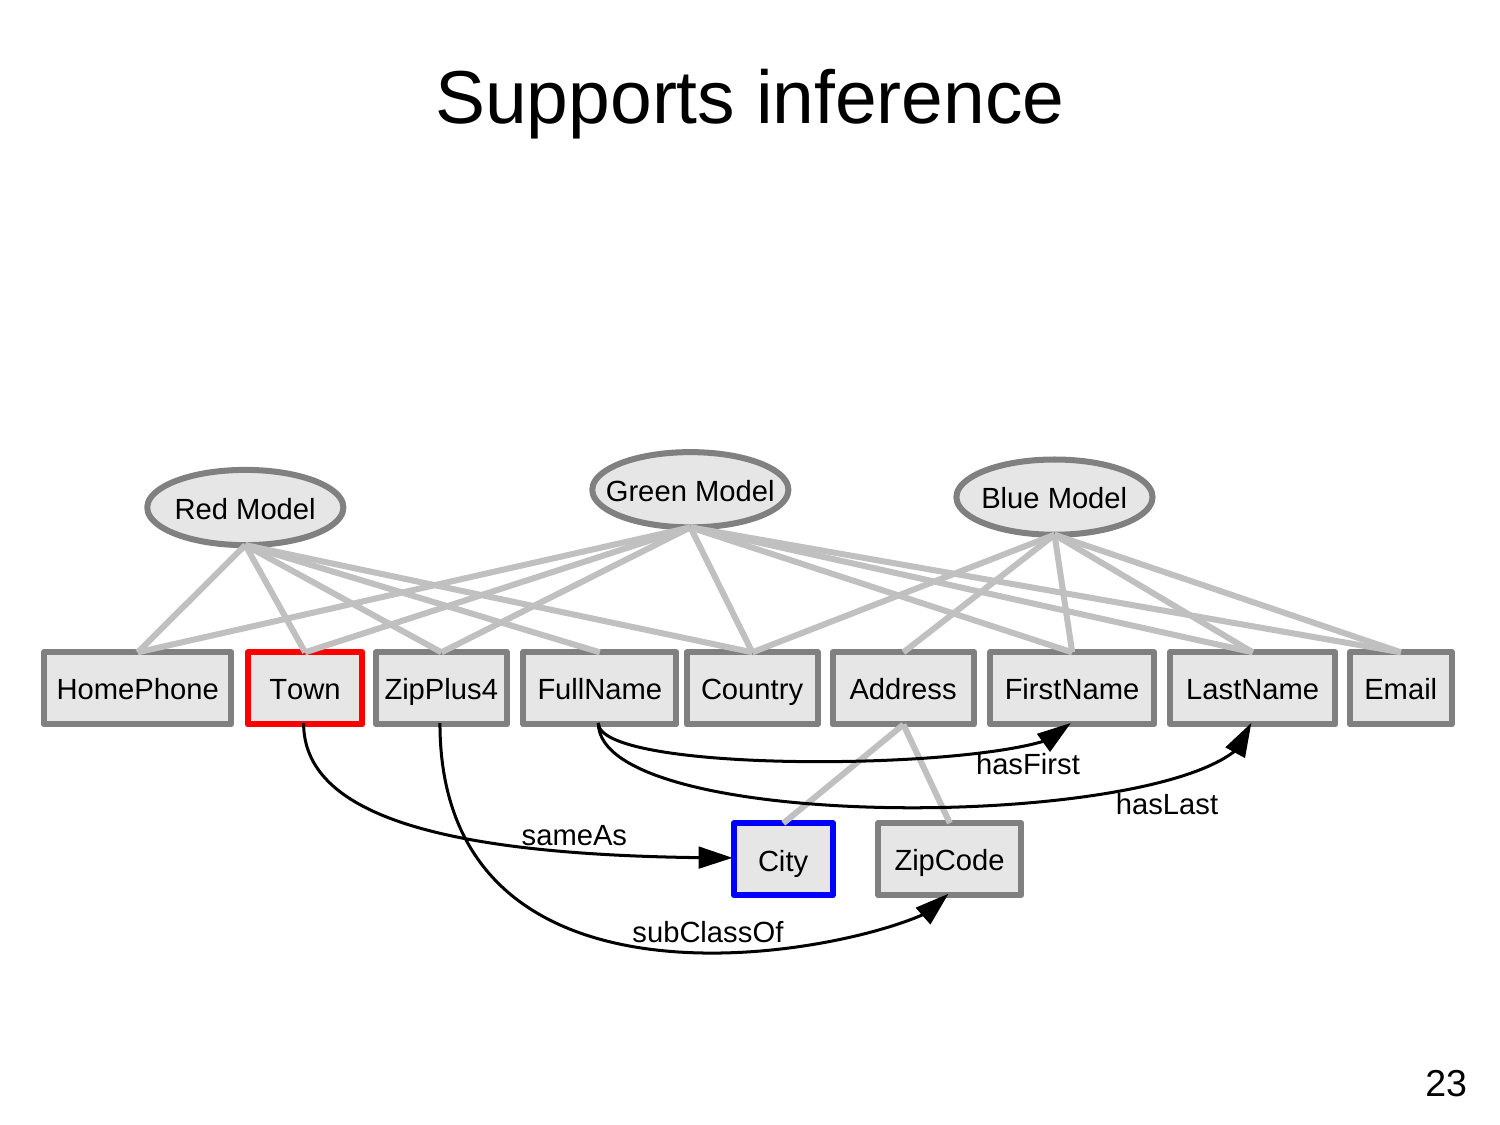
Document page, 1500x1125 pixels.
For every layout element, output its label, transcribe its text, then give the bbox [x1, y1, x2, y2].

text_box Address [832, 652, 975, 725]
text_box City [733, 823, 833, 896]
text_box sameAs [506, 809, 643, 859]
text_box hasFirst [961, 738, 1096, 789]
text_box Green Model [592, 452, 789, 527]
text_box LastName [1170, 652, 1336, 725]
text_box Blue Model [956, 459, 1153, 535]
title Supports inference [75, 44, 1425, 233]
text_box FullName [523, 652, 677, 725]
text_box Town [247, 652, 363, 725]
text_box hasLast [1101, 778, 1234, 828]
text_box HomePhone [44, 652, 232, 725]
text_box ZipPlus4 [375, 652, 507, 725]
text_box FirstName [990, 652, 1155, 725]
text_box Email [1349, 652, 1452, 725]
text_box Country [686, 652, 818, 725]
text_box subClassOf [617, 906, 799, 957]
text_box ZipCode [878, 823, 1022, 896]
text_box Red Model [147, 469, 344, 546]
